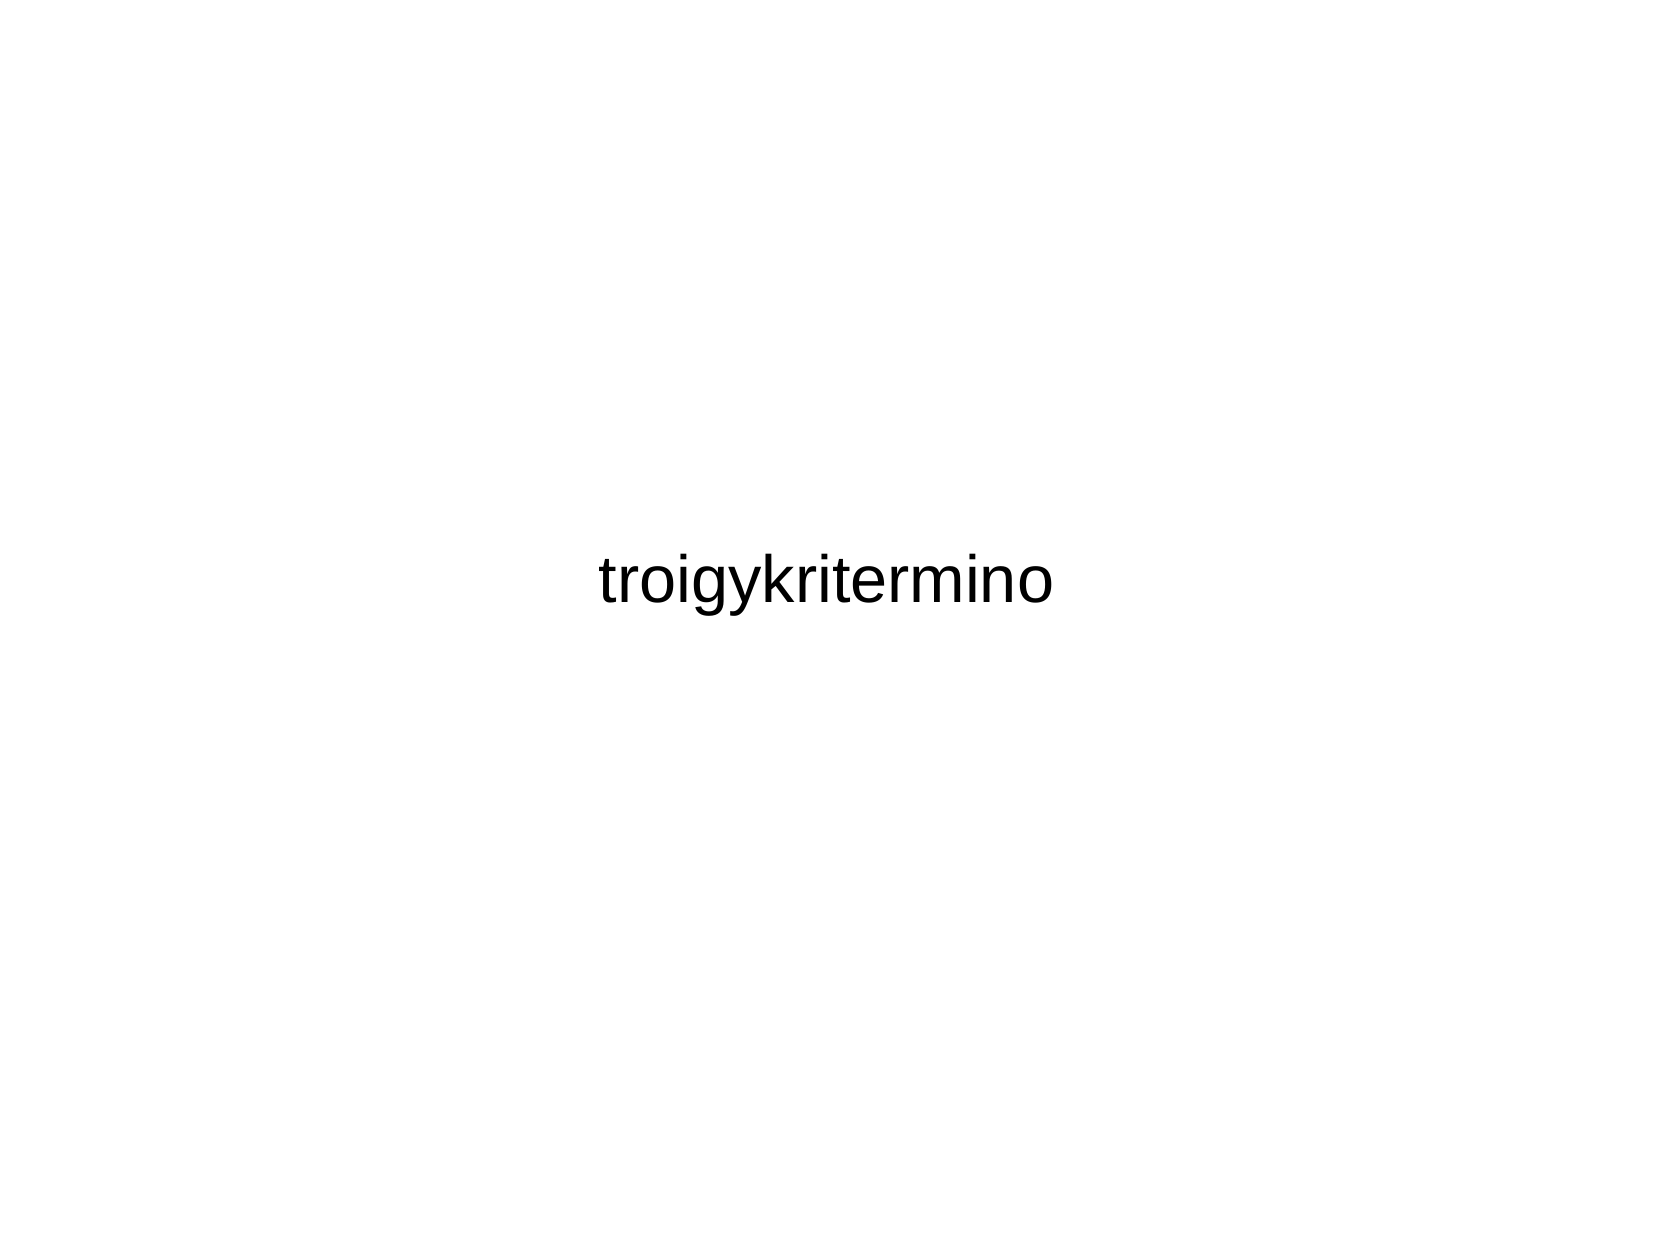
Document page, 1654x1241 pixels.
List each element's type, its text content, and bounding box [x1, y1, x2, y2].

subtitle troigykritermino [82, 49, 1571, 1109]
